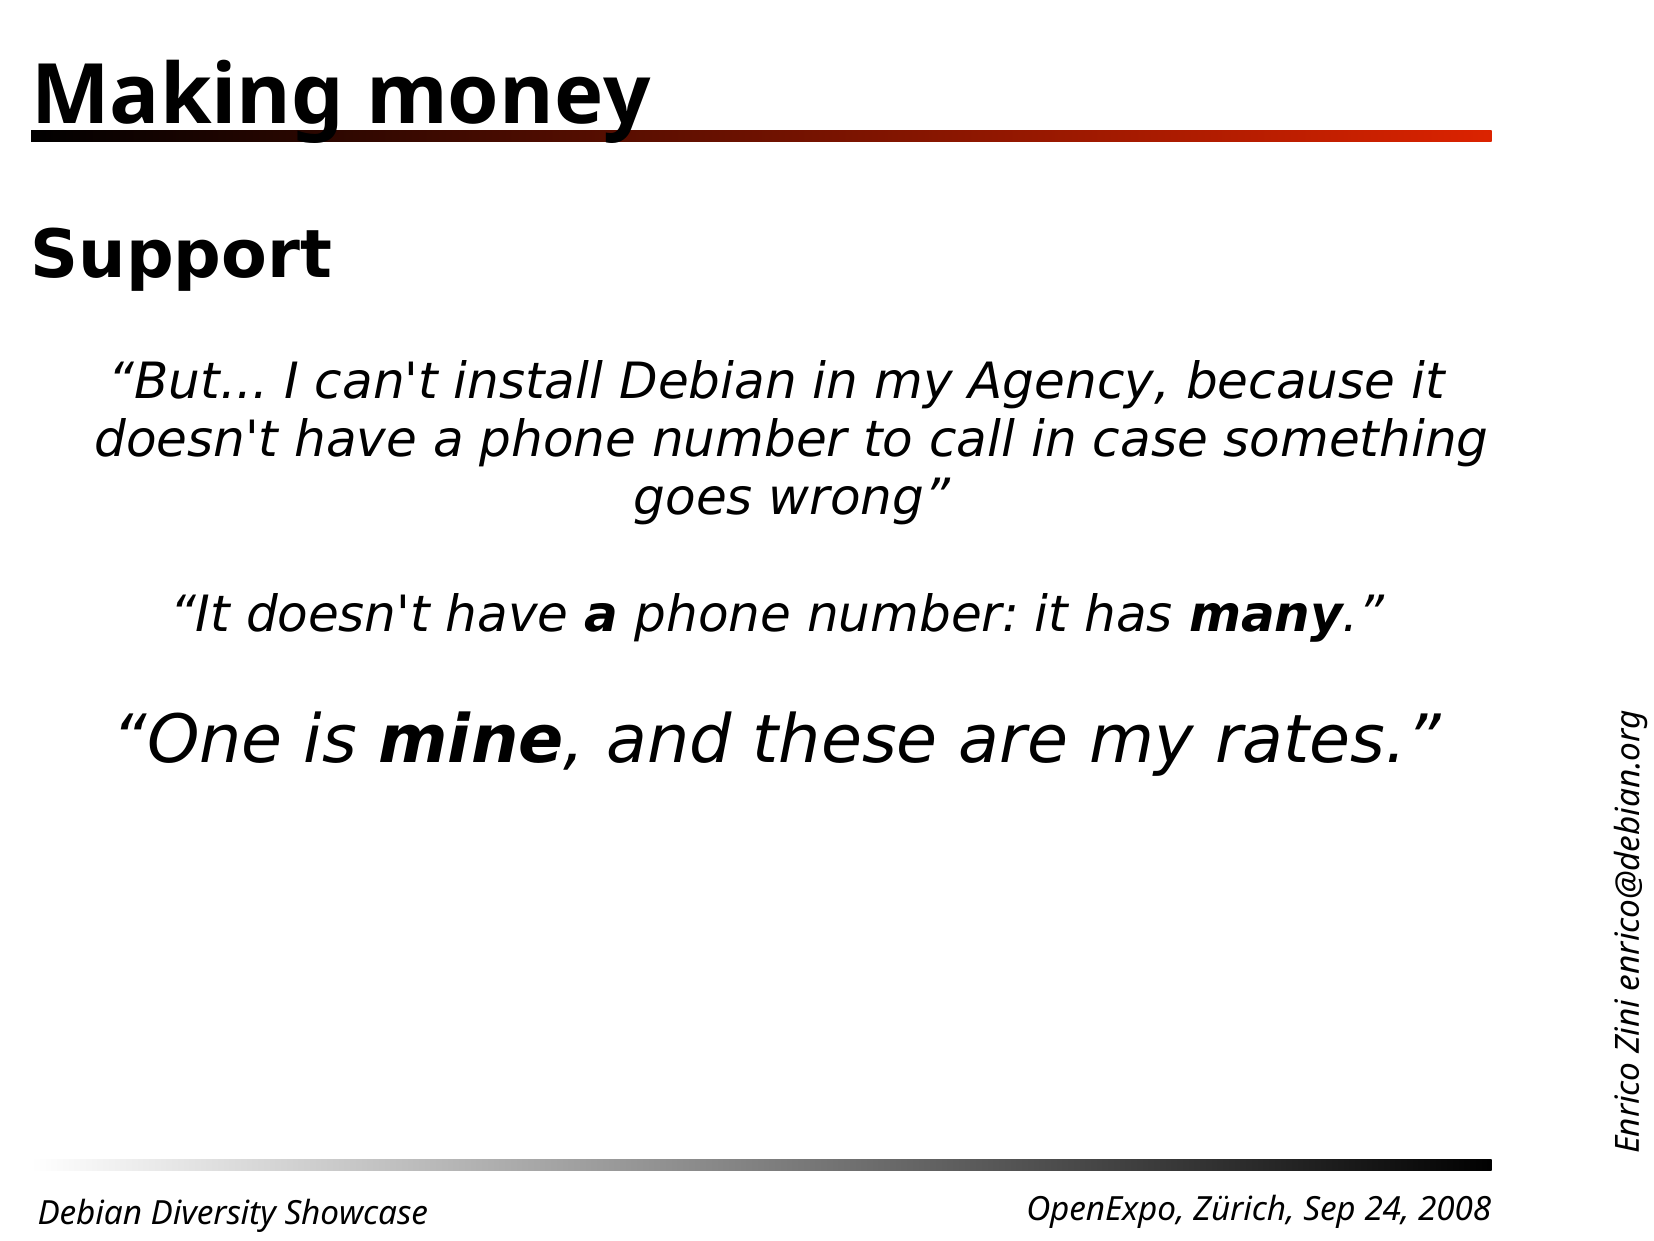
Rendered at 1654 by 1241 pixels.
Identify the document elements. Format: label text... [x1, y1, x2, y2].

text_box Making money [31, 34, 1438, 168]
text_box Support “But... I can't install Debian in my Agency, because it doesn't have a phone number to call in case something goes wrong” “It doesn't have a phone number: it has many.” “One is mine, and these are my rates.” [30, 215, 1495, 1089]
